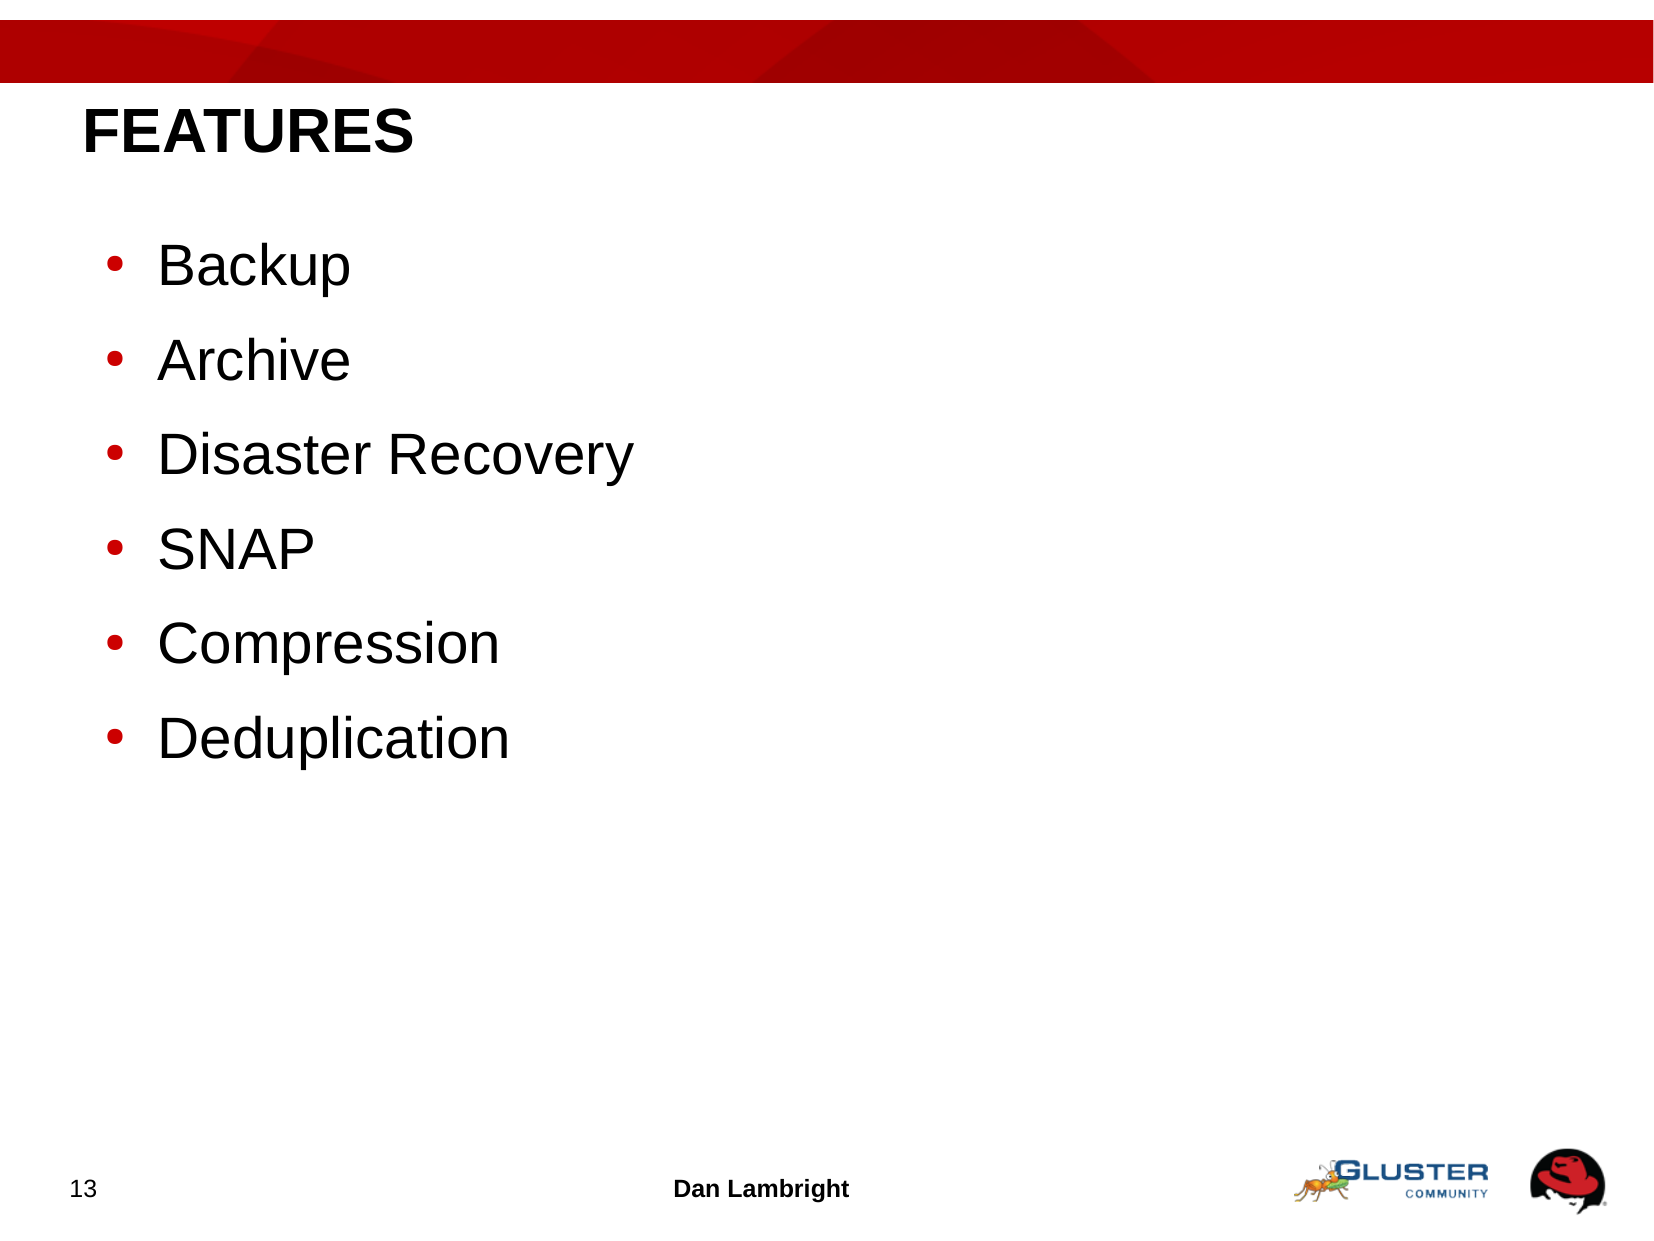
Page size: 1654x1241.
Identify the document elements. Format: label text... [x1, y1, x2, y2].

picture [1294, 1158, 1488, 1203]
list Backup Archive Disaster Recovery SNAP Compression Deduplication [86, 232, 1576, 1027]
picture [1529, 1146, 1613, 1224]
title FEATURES [82, 37, 1571, 226]
picture [0, 20, 1654, 83]
